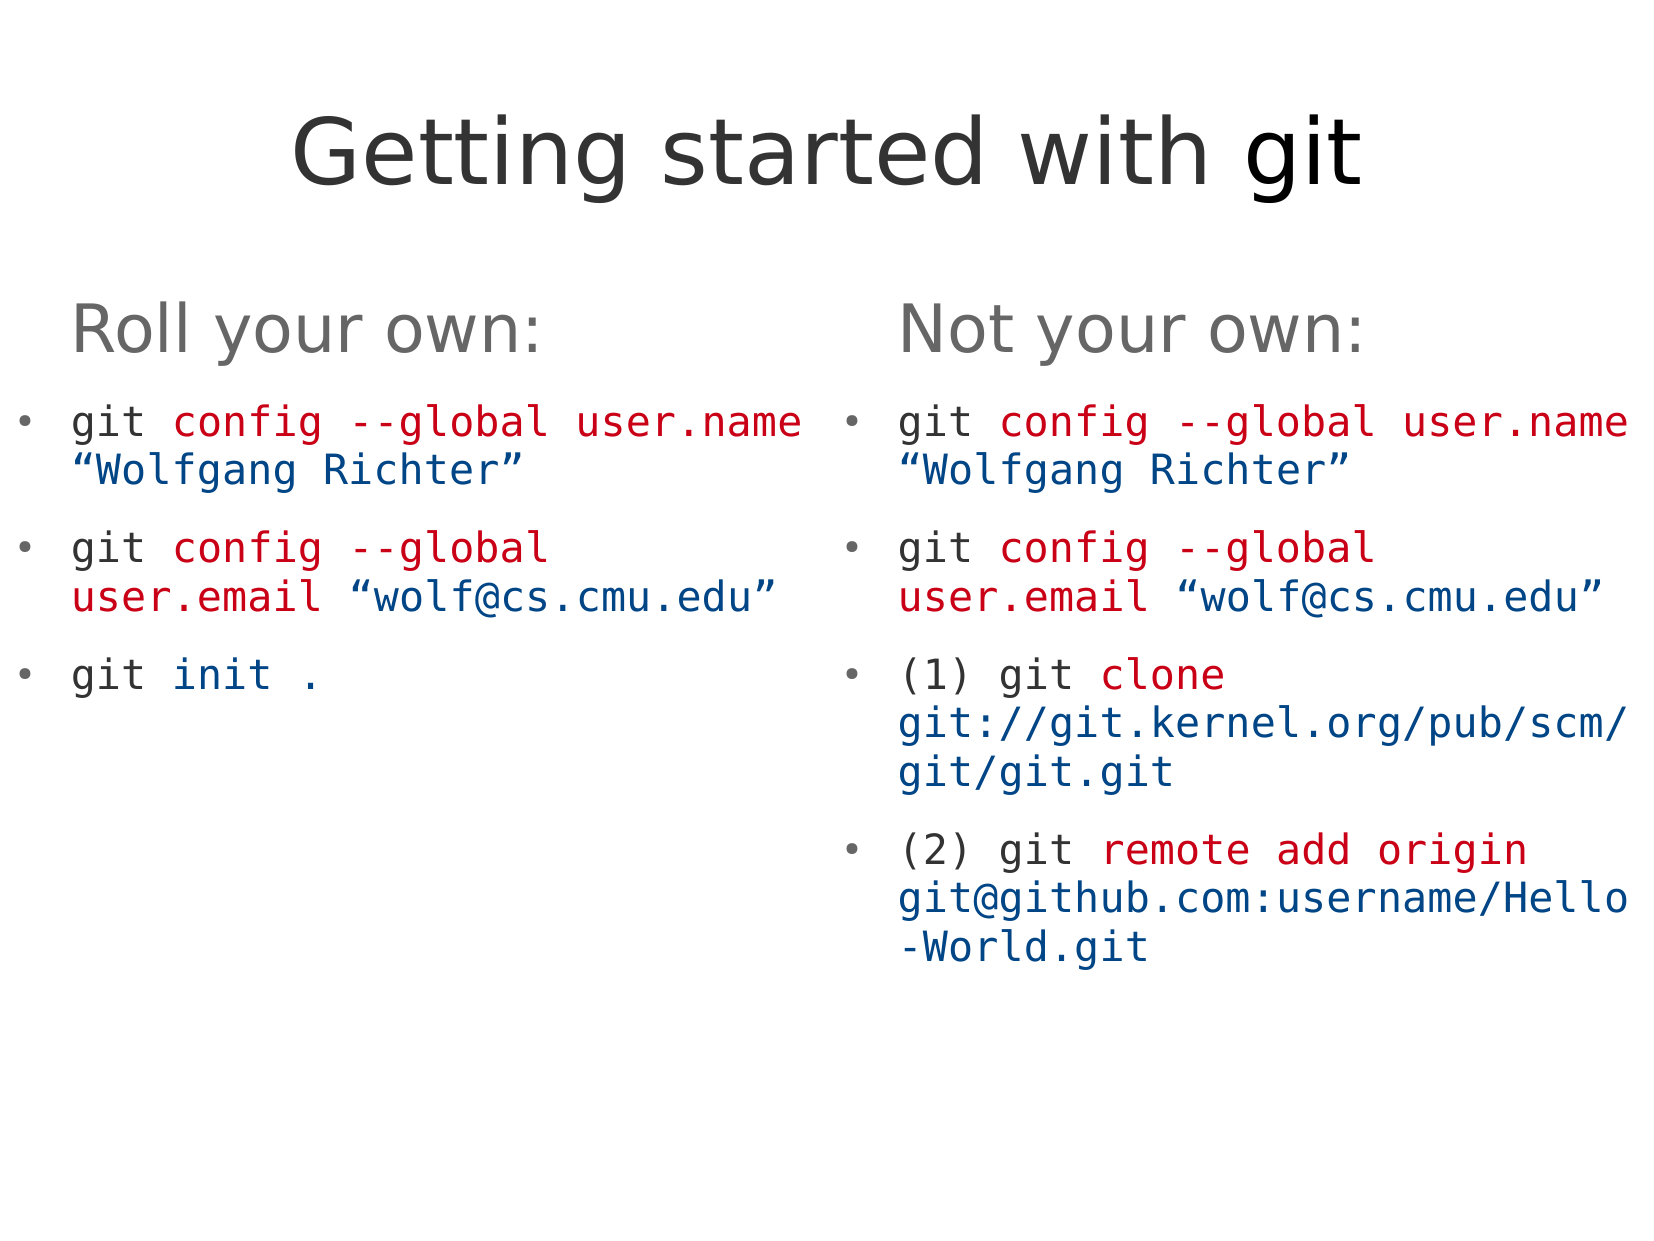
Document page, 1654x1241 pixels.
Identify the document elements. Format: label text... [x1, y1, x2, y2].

title Getting started with git [82, 49, 1571, 257]
list Not your own: git config --global user.name “Wolfgang Richter” git config --global user.email “wolf@cs.cmu.edu” (1) git clone git://git.kernel.org/pub/scm/git/git.git (2) git remote add origin git@github.com:username/Hello-World.git [826, 290, 1649, 1109]
list Roll your own: git config --global user.name “Wolfgang Richter” git config --global user.email “wolf@cs.cmu.edu” git init . [0, 290, 809, 1109]
